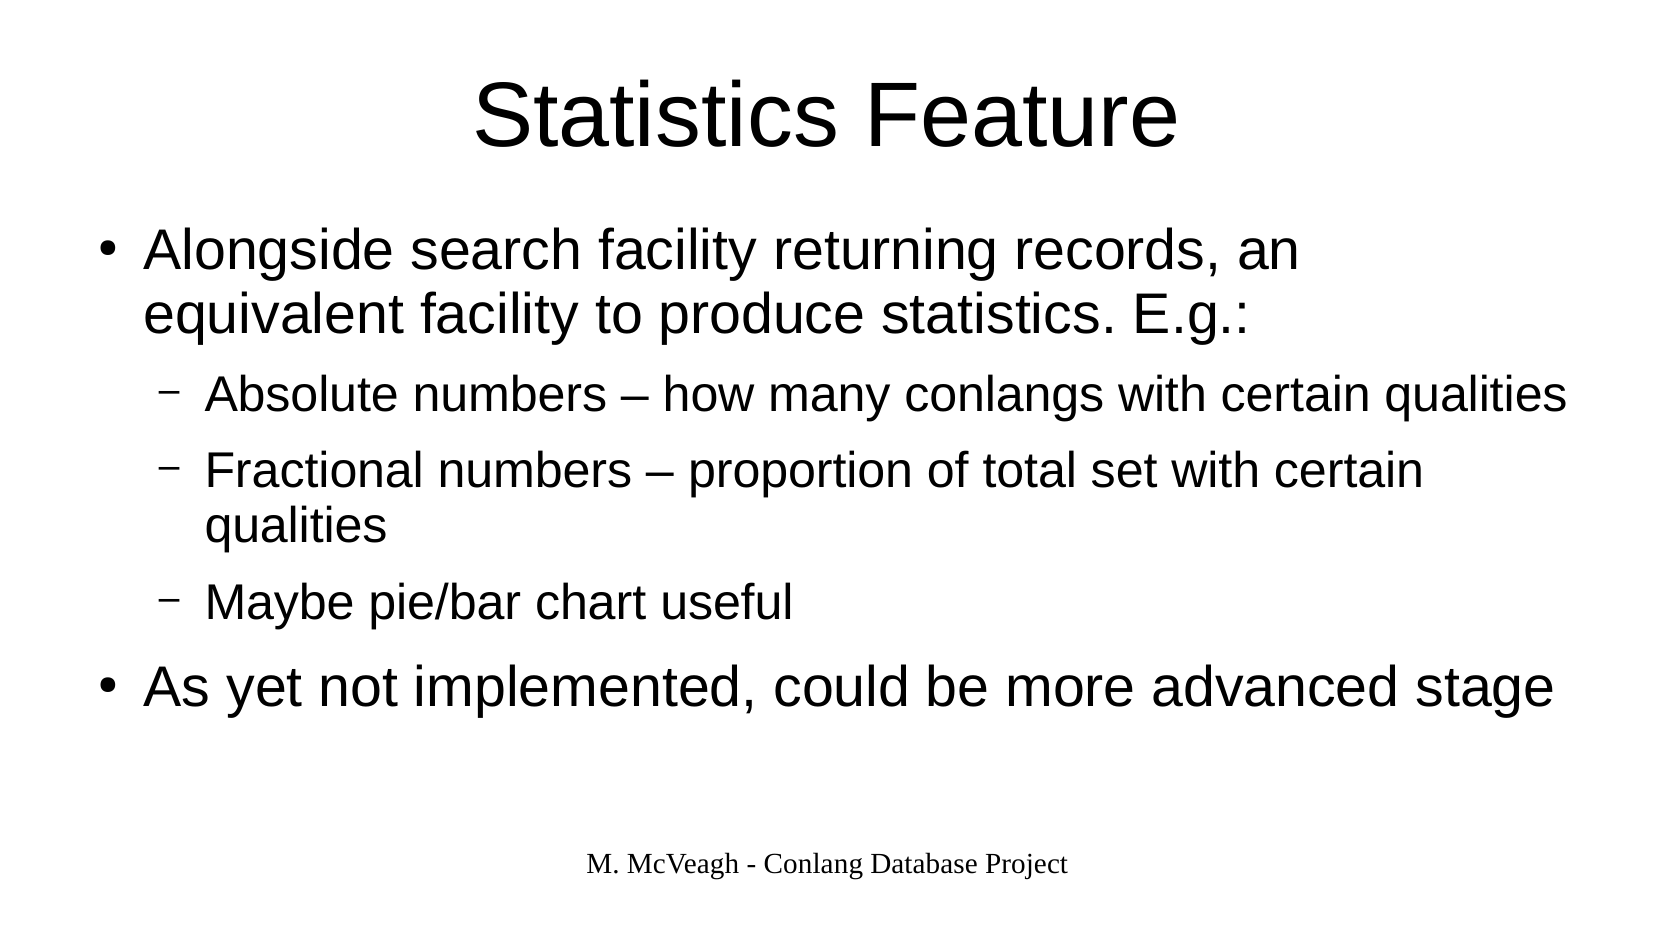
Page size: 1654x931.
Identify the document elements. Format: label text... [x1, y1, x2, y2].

title Statistics Feature [82, 37, 1571, 193]
list Alongside search facility returning records, an equivalent facility to produce statistics. E.g.: Absolute numbers – how many conlangs with certain qualities Fractional numbers – proportion of total set with certain qualities Maybe pie/bar chart useful As yet not implemented, could be more advanced stage [82, 217, 1571, 758]
